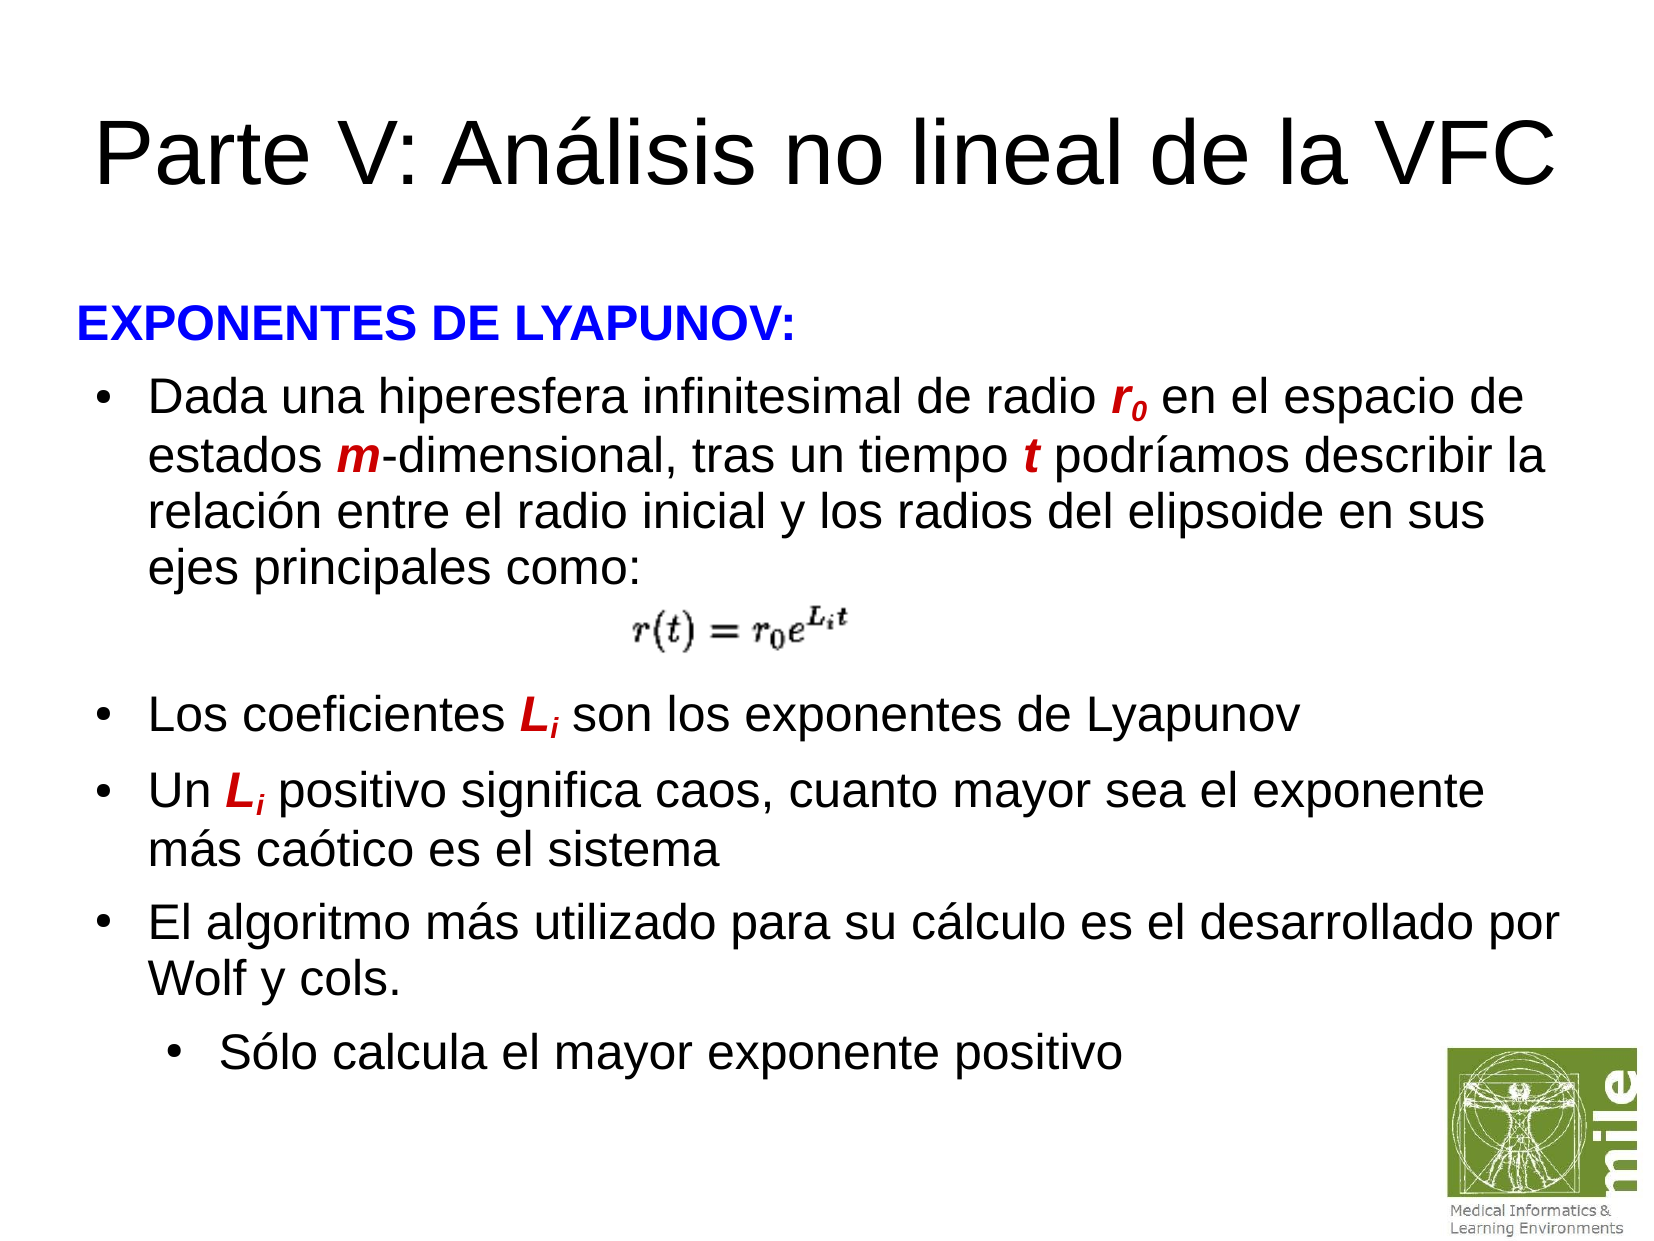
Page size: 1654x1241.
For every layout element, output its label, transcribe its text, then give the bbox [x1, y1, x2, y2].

list EXPONENTES DE LYAPUNOV: Dada una hiperesfera infinitesimal de radio r0 en el espacio de estados m-dimensional, tras un tiempo t podríamos describir la relación entre el radio inicial y los radios del elipsoide en sus ejes principales como: Los coeficientes Li son los exponentes de Lyapunov Un Li positivo significa caos, cuanto mayor sea el exponente más caótico es el sistema El algoritmo más utilizado para su cálculo es el desarrollado por Wolf y cols. Sólo calcula el mayor exponente positivo [76, 295, 1565, 1114]
title Parte V: Análisis no lineal de la VFC [82, 56, 1571, 250]
picture [1440, 1033, 1654, 1241]
